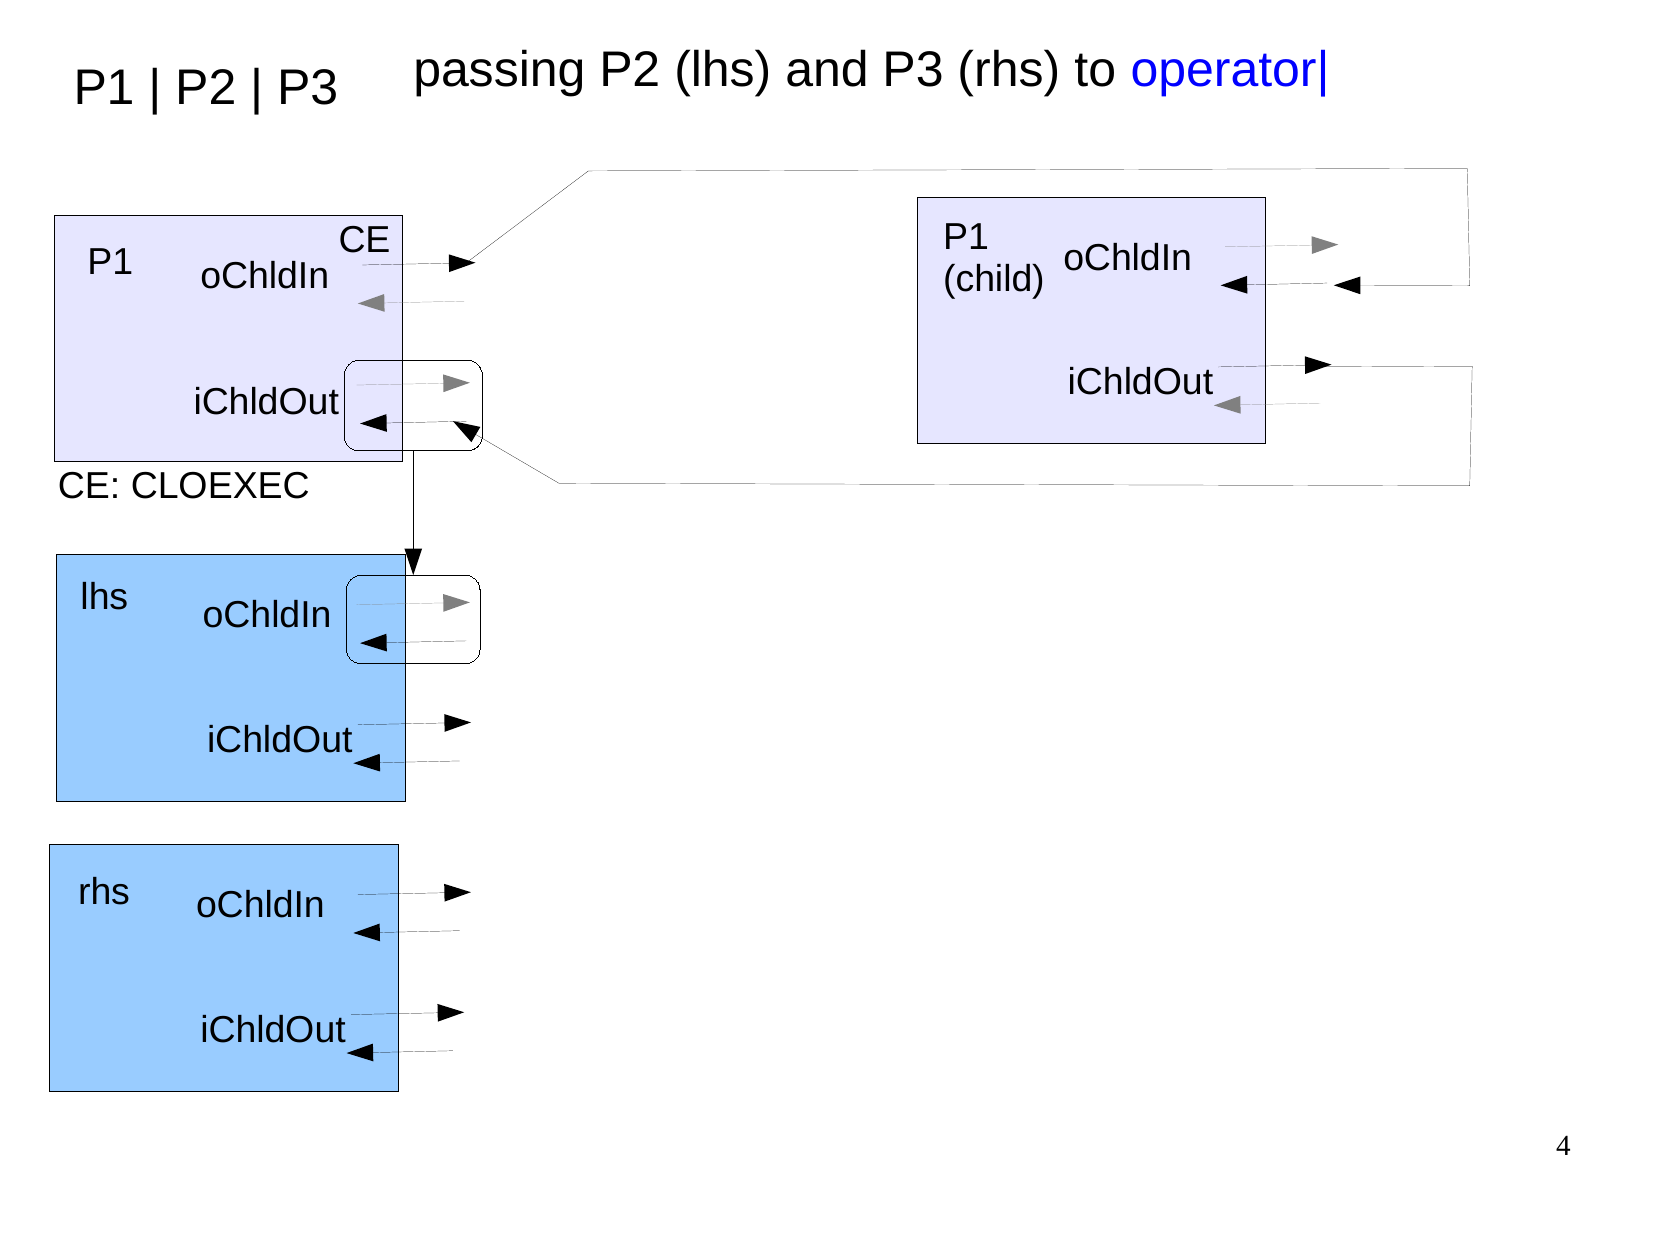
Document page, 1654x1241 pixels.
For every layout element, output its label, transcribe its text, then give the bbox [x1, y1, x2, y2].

text_box P1 [72, 233, 148, 295]
text_box passing P2 (lhs) and P3 (rhs) to operator| [398, 34, 1345, 111]
text_box [368, 724, 406, 762]
text_box [49, 844, 399, 1092]
text_box [54, 215, 403, 462]
text_box iChldOut [345, 373, 354, 438]
text_box P1 | P2 | P3 [58, 52, 354, 129]
text_box oChldIn [187, 586, 346, 648]
text_box P1 (child) [928, 208, 1060, 317]
text_box iChldOut [185, 1000, 361, 1065]
text_box oChldIn [185, 246, 345, 309]
text_box CE: CLOEXEC [43, 457, 324, 519]
text_box oChldIn [1060, 228, 1207, 291]
text_box rhs [63, 862, 146, 925]
text_box lhs [65, 568, 144, 630]
text_box [1229, 367, 1266, 404]
text_box iChldOut [178, 373, 344, 438]
text_box CE [323, 210, 406, 272]
text_box iChldOut [192, 711, 368, 775]
text_box iChldOut [1052, 353, 1229, 417]
text_box [361, 1014, 399, 1052]
text_box [56, 554, 406, 802]
text_box oChldIn [181, 876, 340, 938]
text_box [917, 197, 1266, 444]
